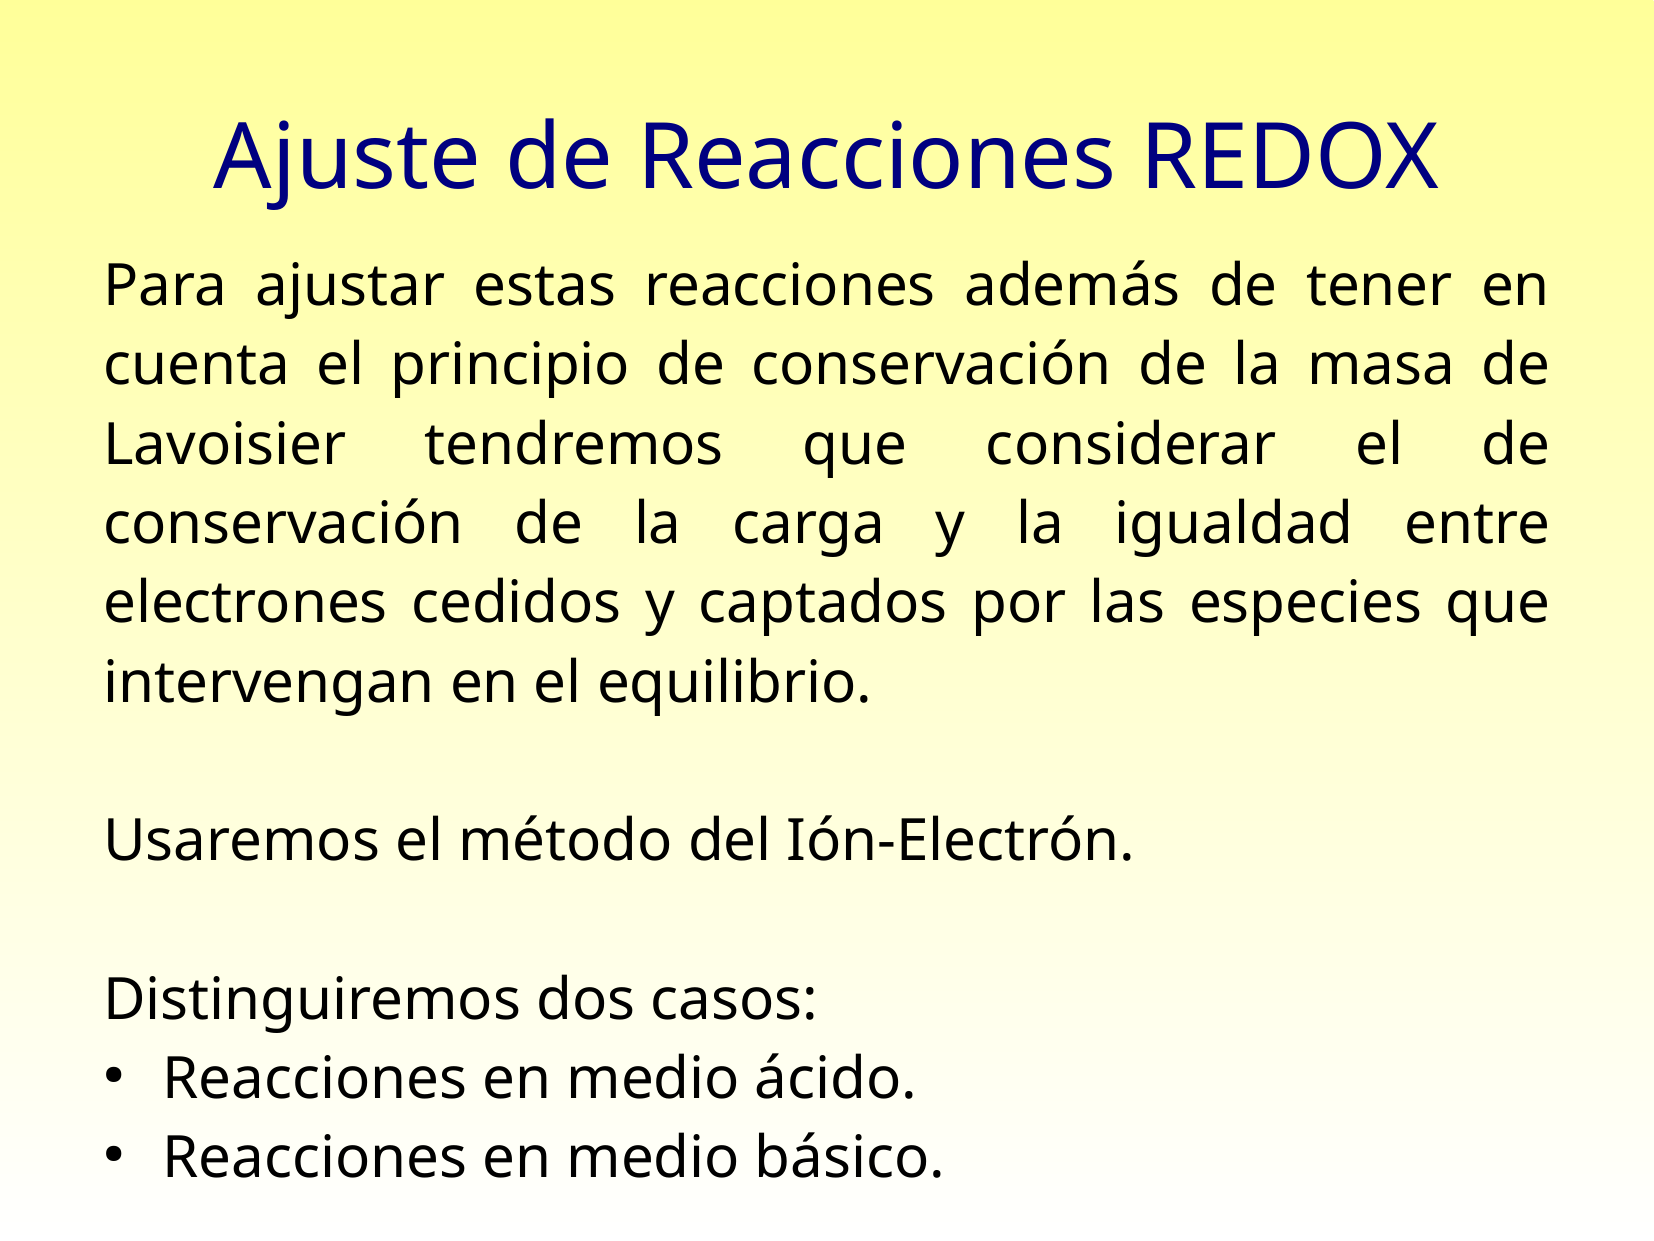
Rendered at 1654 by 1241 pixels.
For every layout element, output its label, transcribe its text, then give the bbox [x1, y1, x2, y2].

title Ajuste de Reacciones REDOX [82, 4, 1571, 302]
text_box Para ajustar estas reacciones además de tener en cuenta el principio de conservación de la masa de Lavoisier tendremos que considerar el de conservación de la carga y la igualdad entre electrones cedidos y captados por las especies que intervengan en el equilibrio. Usaremos el método del Ión-Electrón. Distinguiremos dos casos: Reacciones en medio ácido. Reacciones en medio básico. [88, 236, 1565, 1088]
